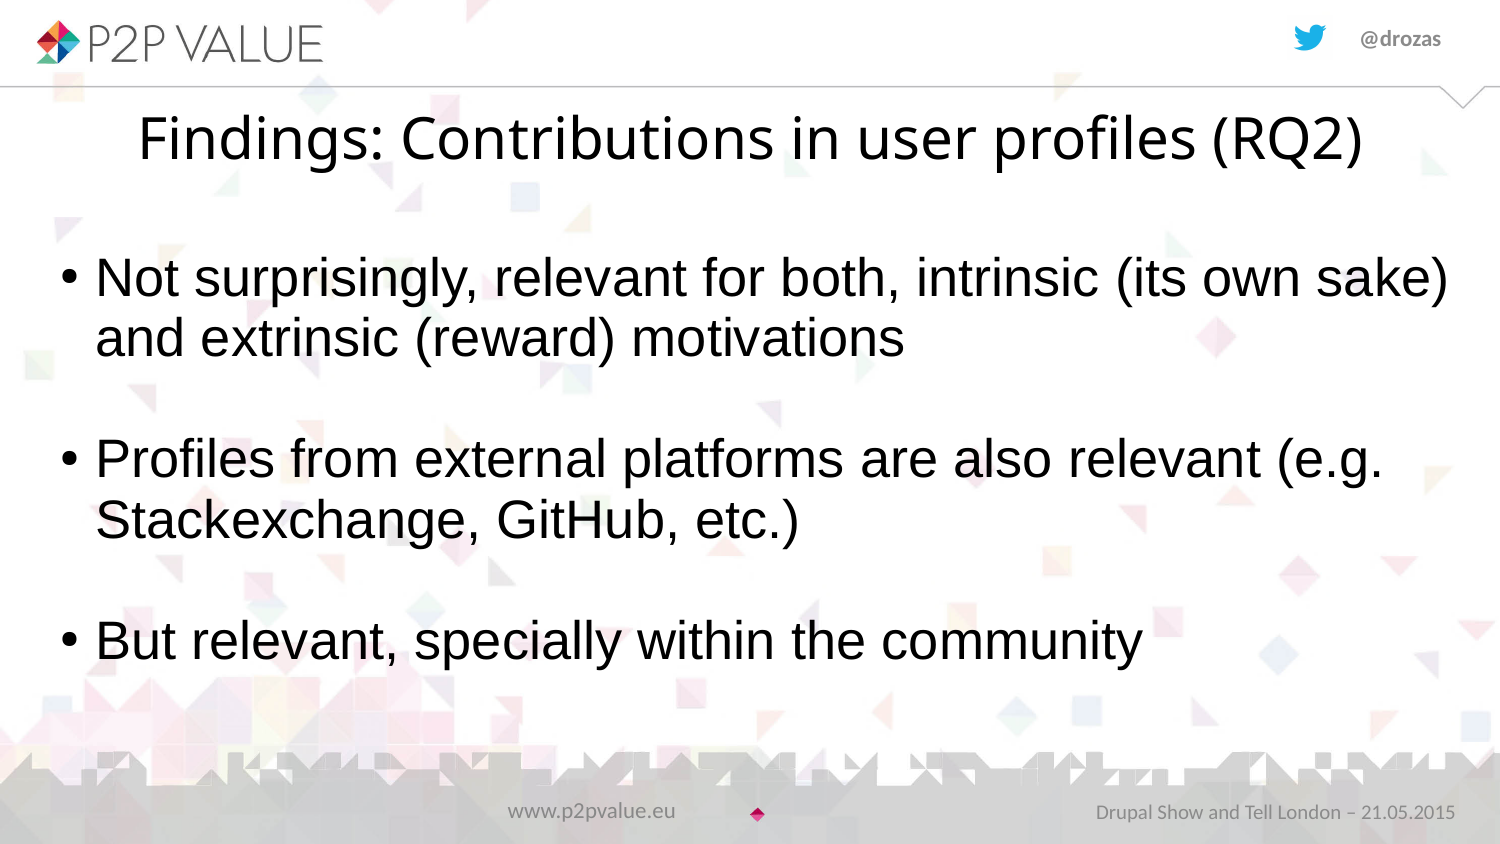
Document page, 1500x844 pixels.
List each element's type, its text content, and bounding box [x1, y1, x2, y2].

picture [0, 181, 1500, 844]
text_box Not surprisingly, relevant for both, intrinsic (its own sake) and extrinsic (reward) motivations Profiles from external platforms are also relevant (e.g. Stackexchange, GitHub, etc.) But relevant, specially within the community [45, 240, 1471, 800]
title Findings: Contributions in user profiles (RQ2) [0, 92, 1500, 181]
text_box @drozas [1333, 15, 1455, 60]
picture [0, 0, 1500, 92]
text_box www.p2pvalue.eu [501, 800, 720, 829]
text_box Drupal Show and Tell London – 21.05.2015 [777, 800, 1470, 834]
